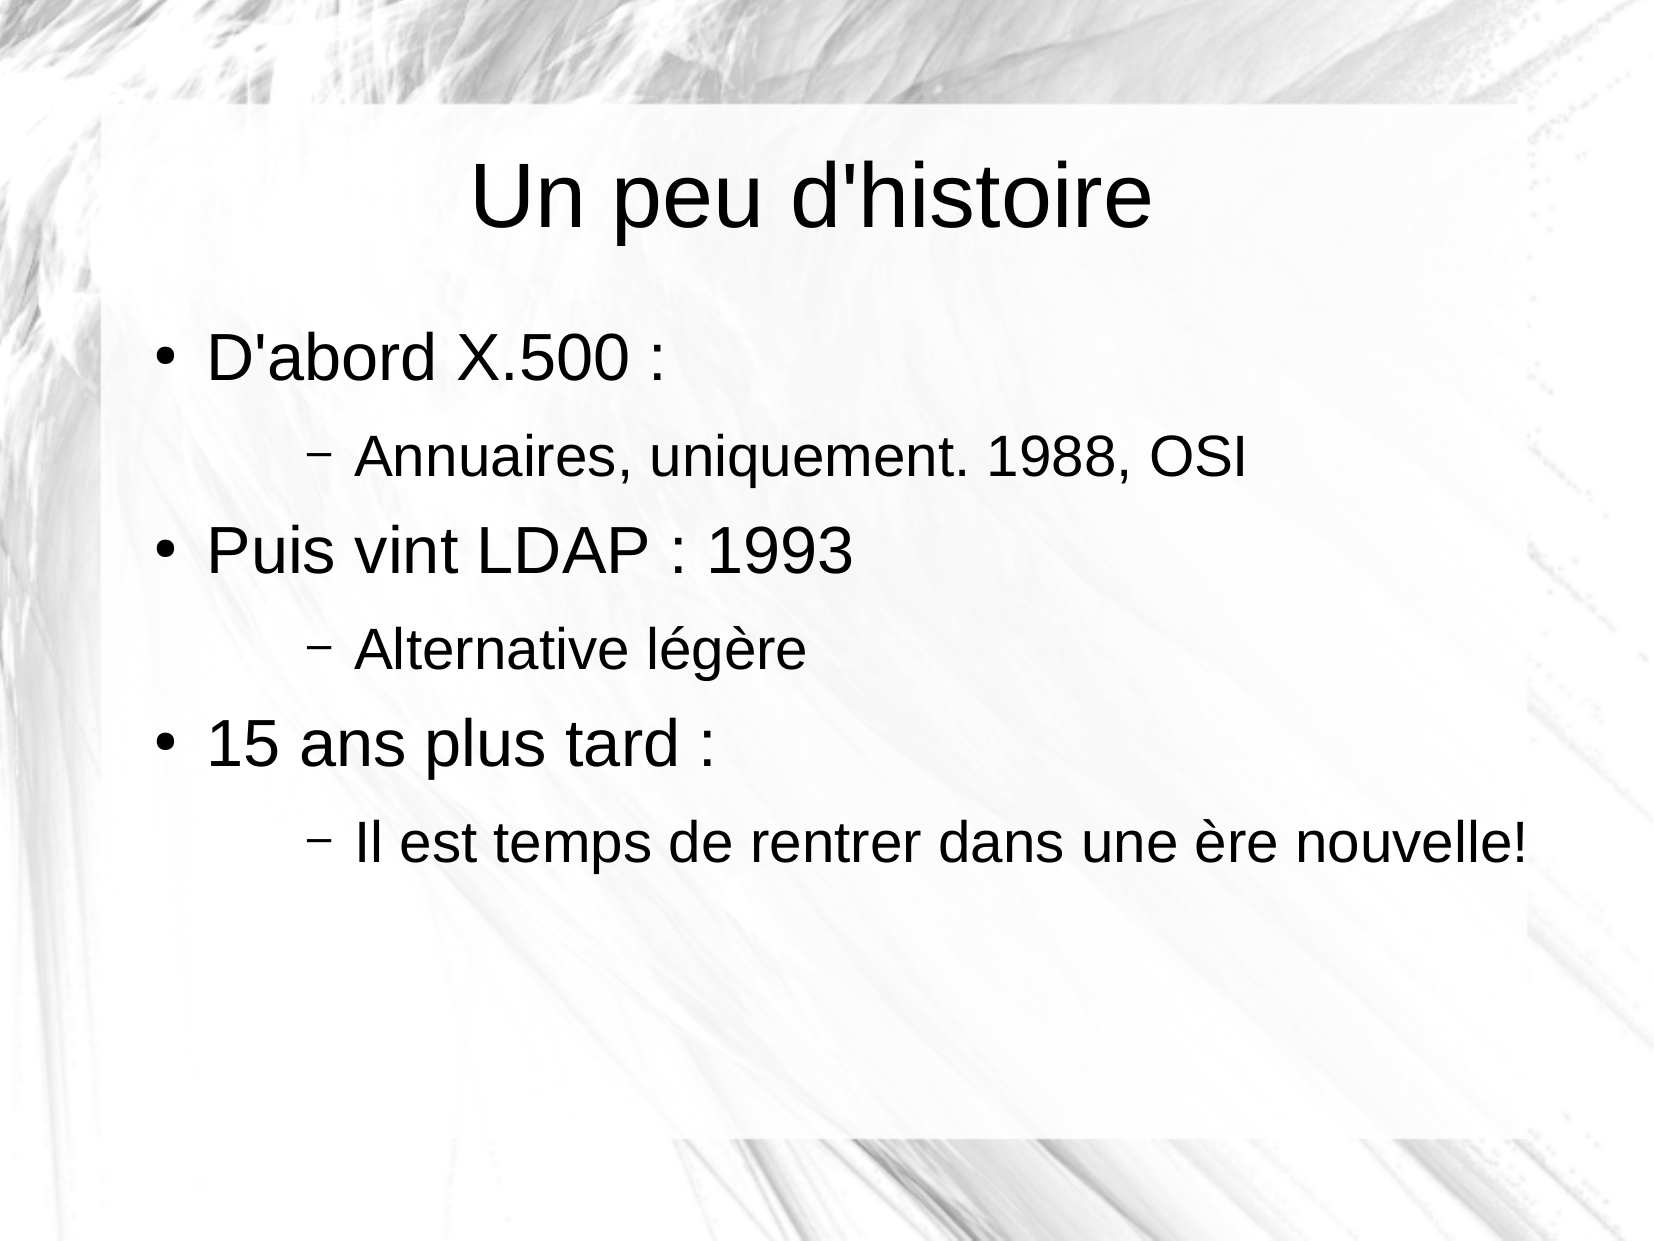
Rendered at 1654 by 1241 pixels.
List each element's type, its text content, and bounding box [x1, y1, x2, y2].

picture [0, 0, 1654, 1241]
title Un peu d'histoire [118, 112, 1506, 281]
list D'abord X.500 : Annuaires, uniquement. 1988, OSI Puis vint LDAP : 1993 Alternative légère 15 ans plus tard : Il est temps de rentrer dans une ère nouvelle! [118, 319, 1571, 931]
